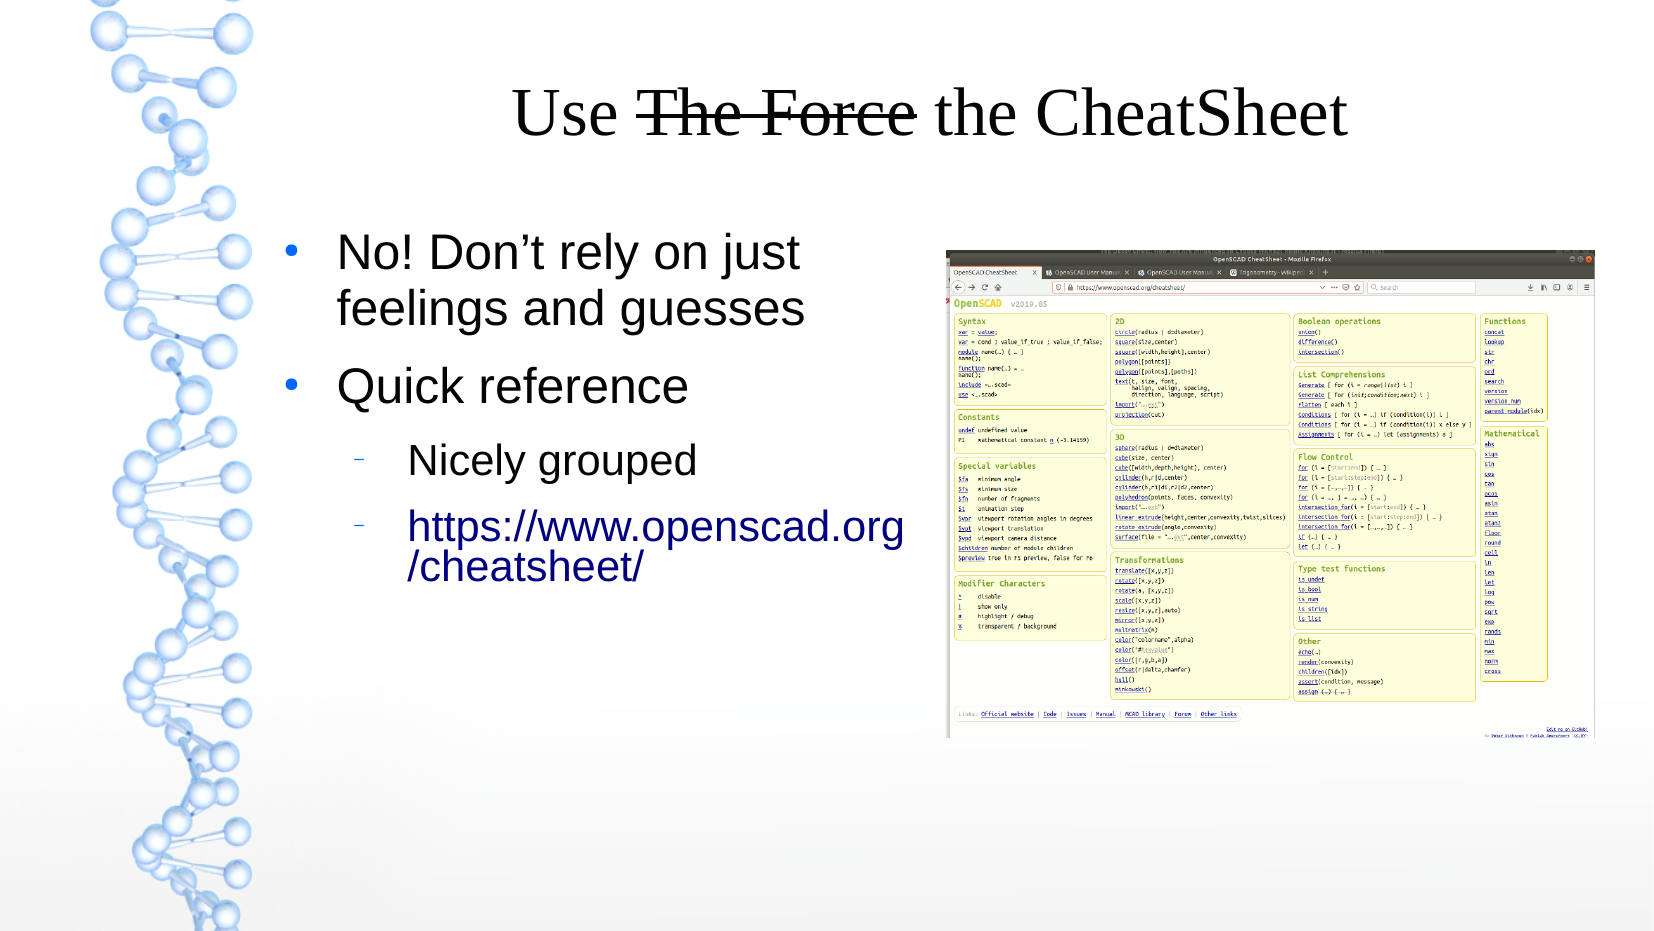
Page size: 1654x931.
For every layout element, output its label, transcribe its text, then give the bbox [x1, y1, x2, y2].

title Use The Force the CheatSheet [265, 35, 1595, 189]
list No! Don’t rely on just feelings and guesses Quick reference Nicely grouped https://www.openscad.org/cheatsheet/ [265, 224, 915, 764]
picture [0, 0, 1654, 931]
